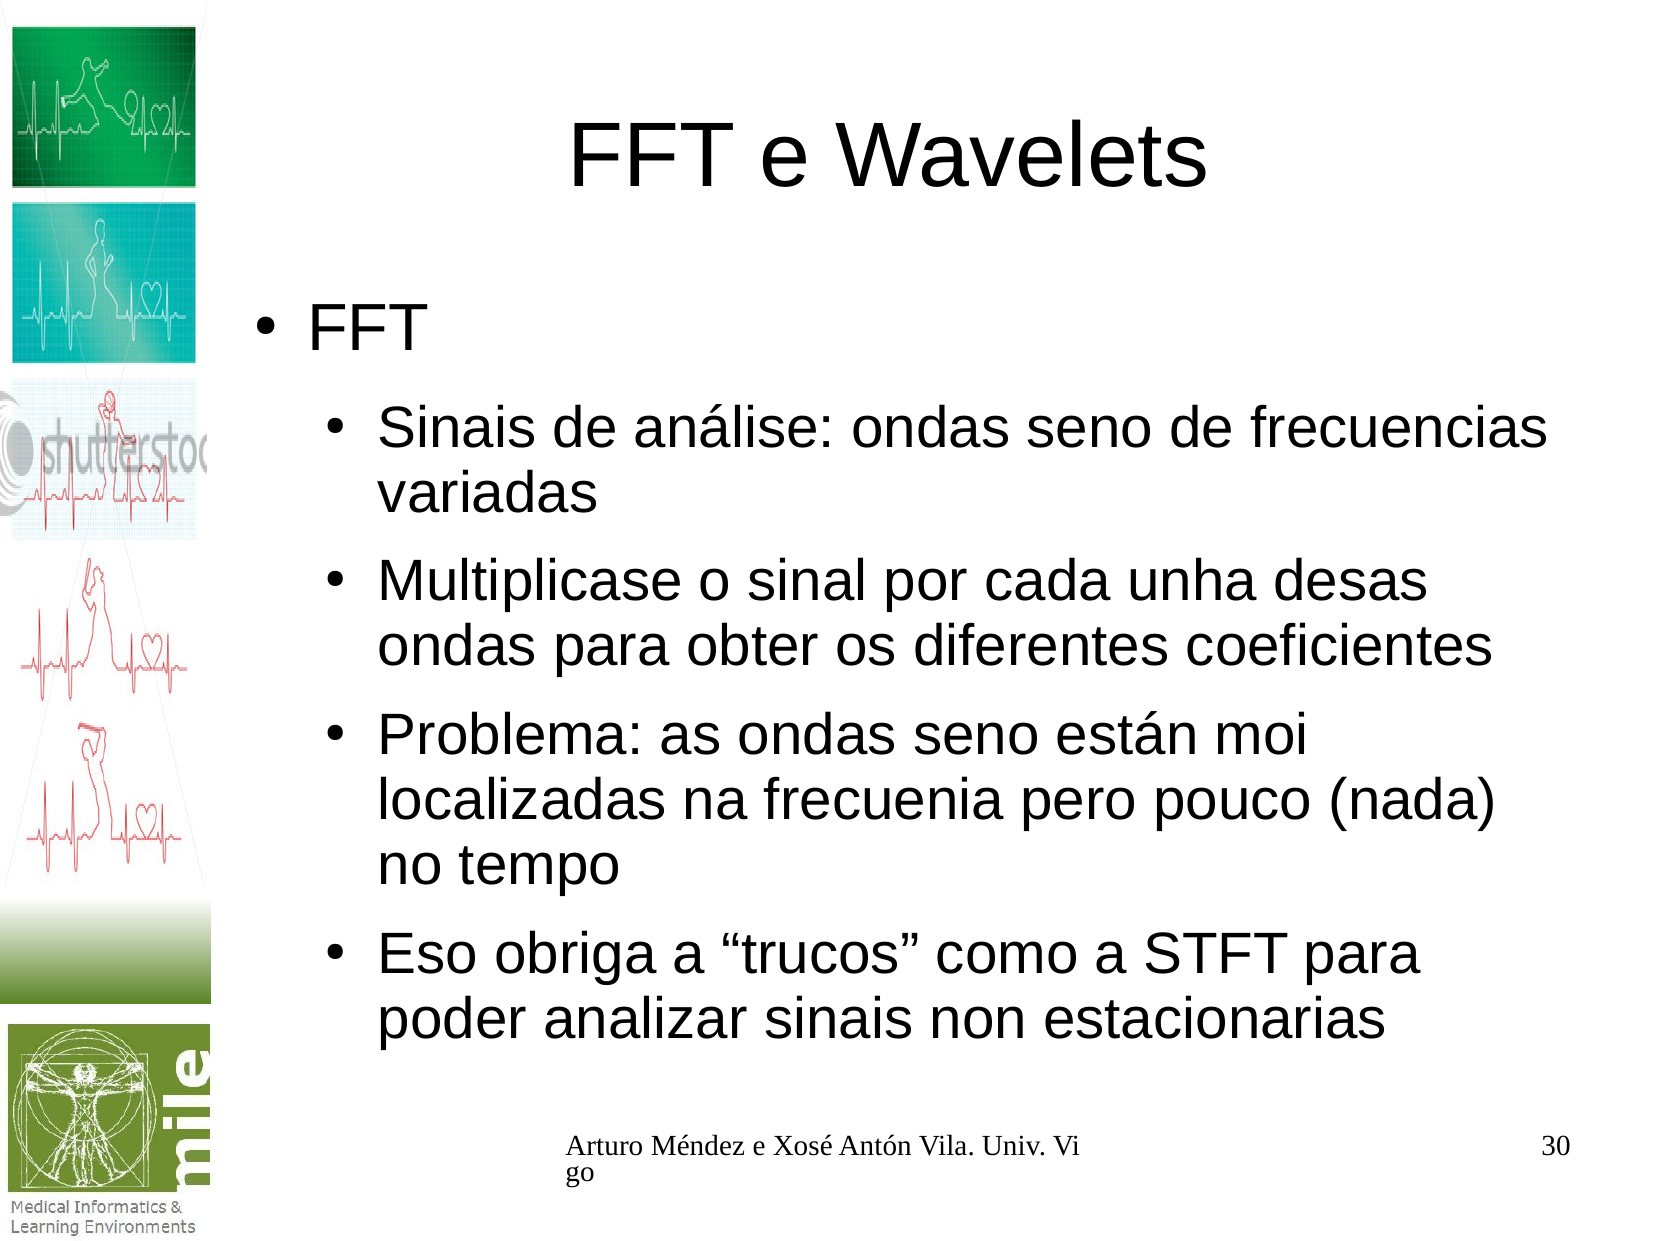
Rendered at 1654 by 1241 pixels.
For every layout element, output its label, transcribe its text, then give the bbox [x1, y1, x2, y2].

title FFT e Wavelets [206, 59, 1571, 252]
picture [0, 0, 207, 886]
picture [0, 1008, 228, 1241]
list FFT Sinais de análise: ondas seno de frecuencias variadas Multiplicase o sinal por cada unha desas ondas para obter os diferentes coeficientes Problema: as ondas seno están moi localizadas na frecuenia pero pouco (nada) no tempo Eso obriga a “trucos” como a STFT para poder analizar sinais non estacionarias [236, 290, 1571, 1109]
